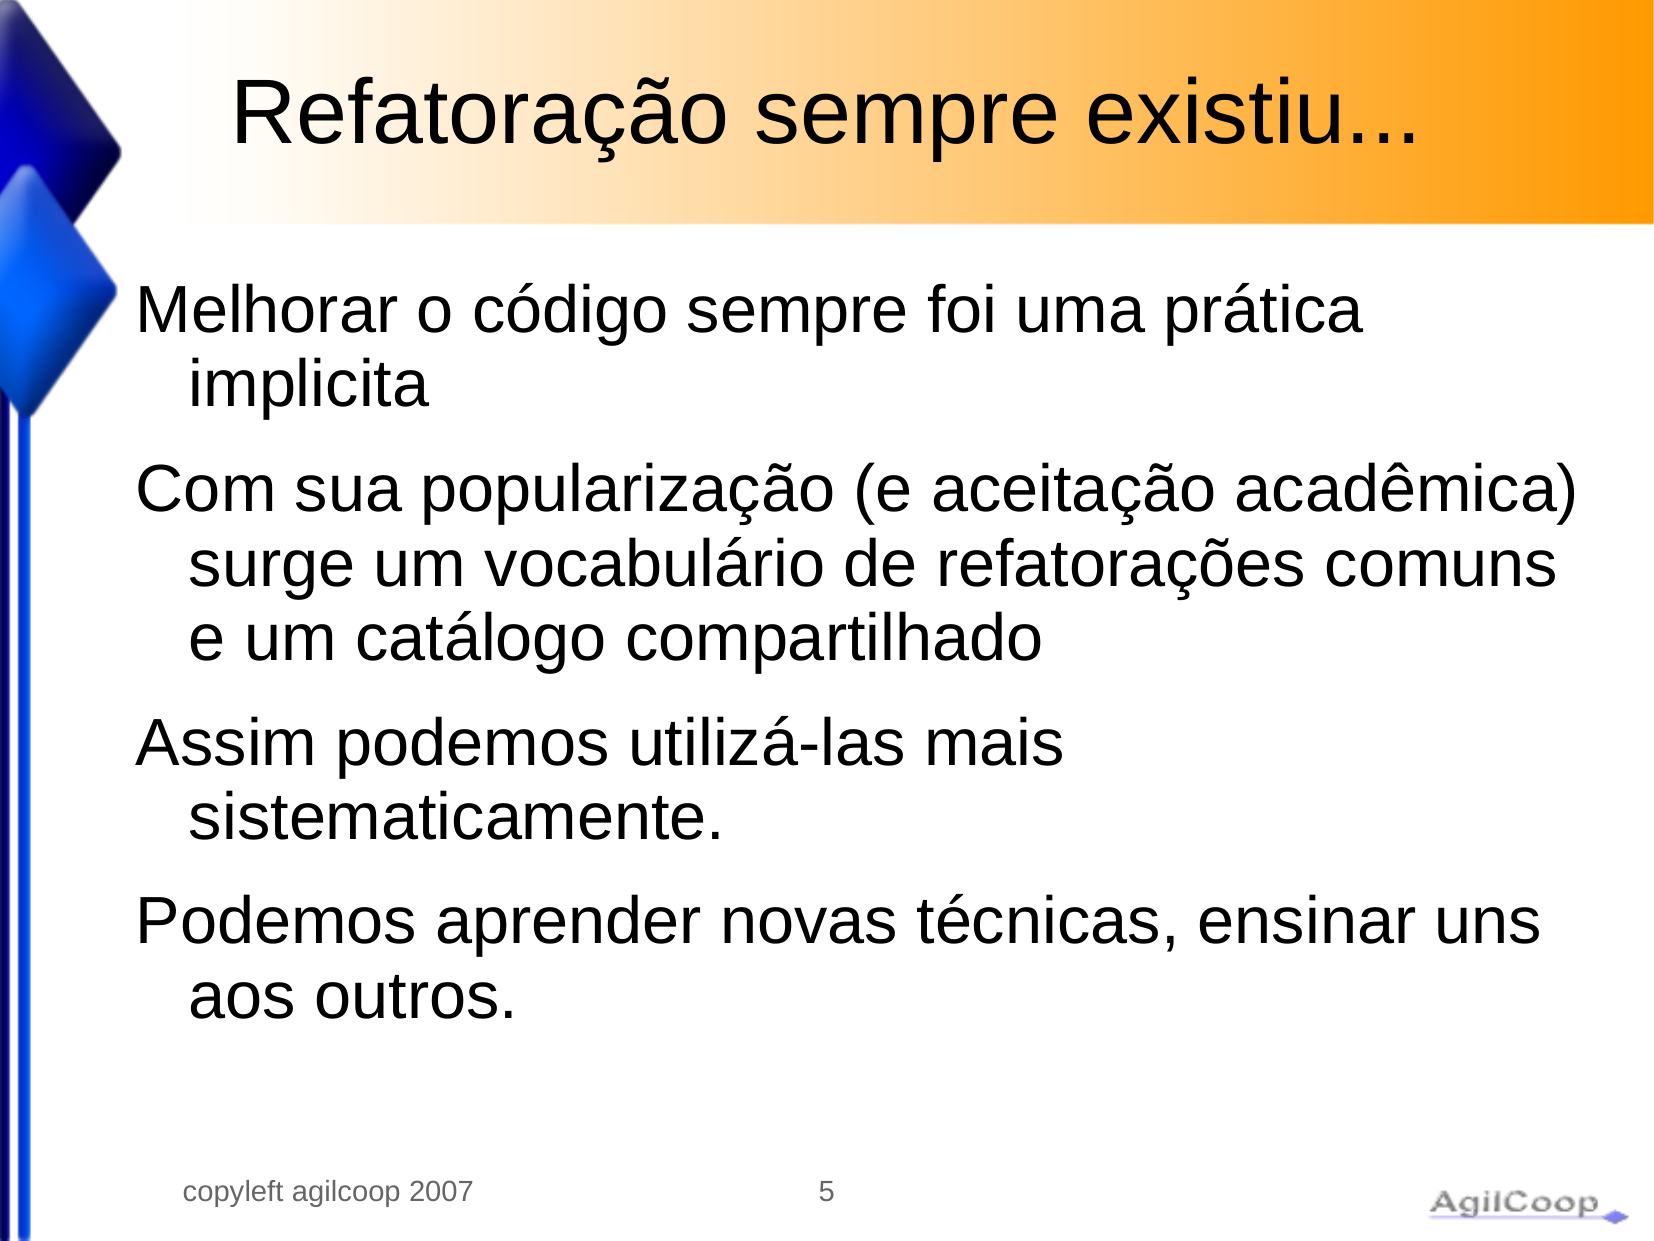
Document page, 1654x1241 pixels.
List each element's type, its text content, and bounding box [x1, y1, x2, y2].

title Refatoração sempre existiu... [82, 8, 1571, 216]
list Melhorar o código sempre foi uma prática implicita Com sua popularização (e aceitação acadêmica) surge um vocabulário de refatorações comuns e um catálogo compartilhado Assim podemos utilizá-las mais sistematicamente. Podemos aprender novas técnicas, ensinar uns aos outros. [118, 271, 1607, 1108]
picture [0, 0, 1654, 1241]
